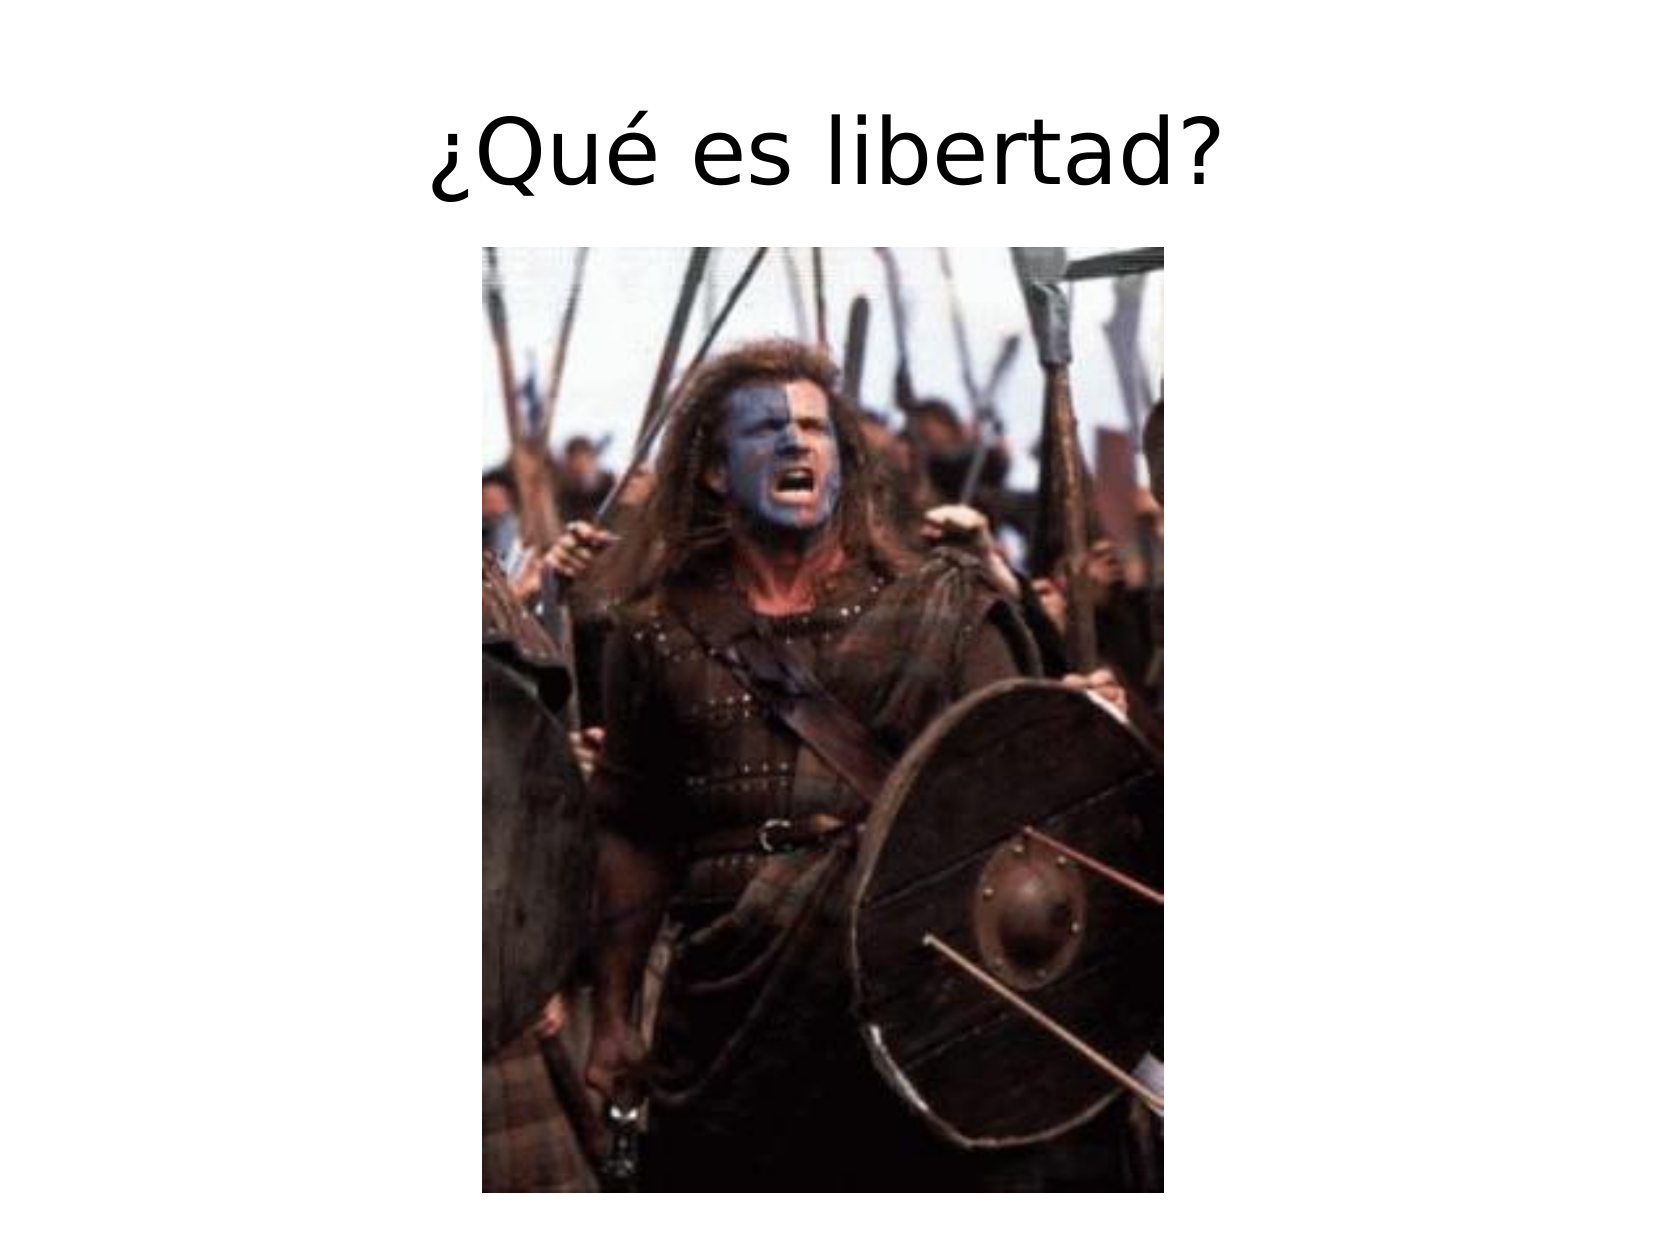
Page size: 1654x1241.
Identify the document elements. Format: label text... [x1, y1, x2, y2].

title ¿Qué es libertad? [82, 56, 1571, 250]
picture [482, 247, 1164, 1193]
